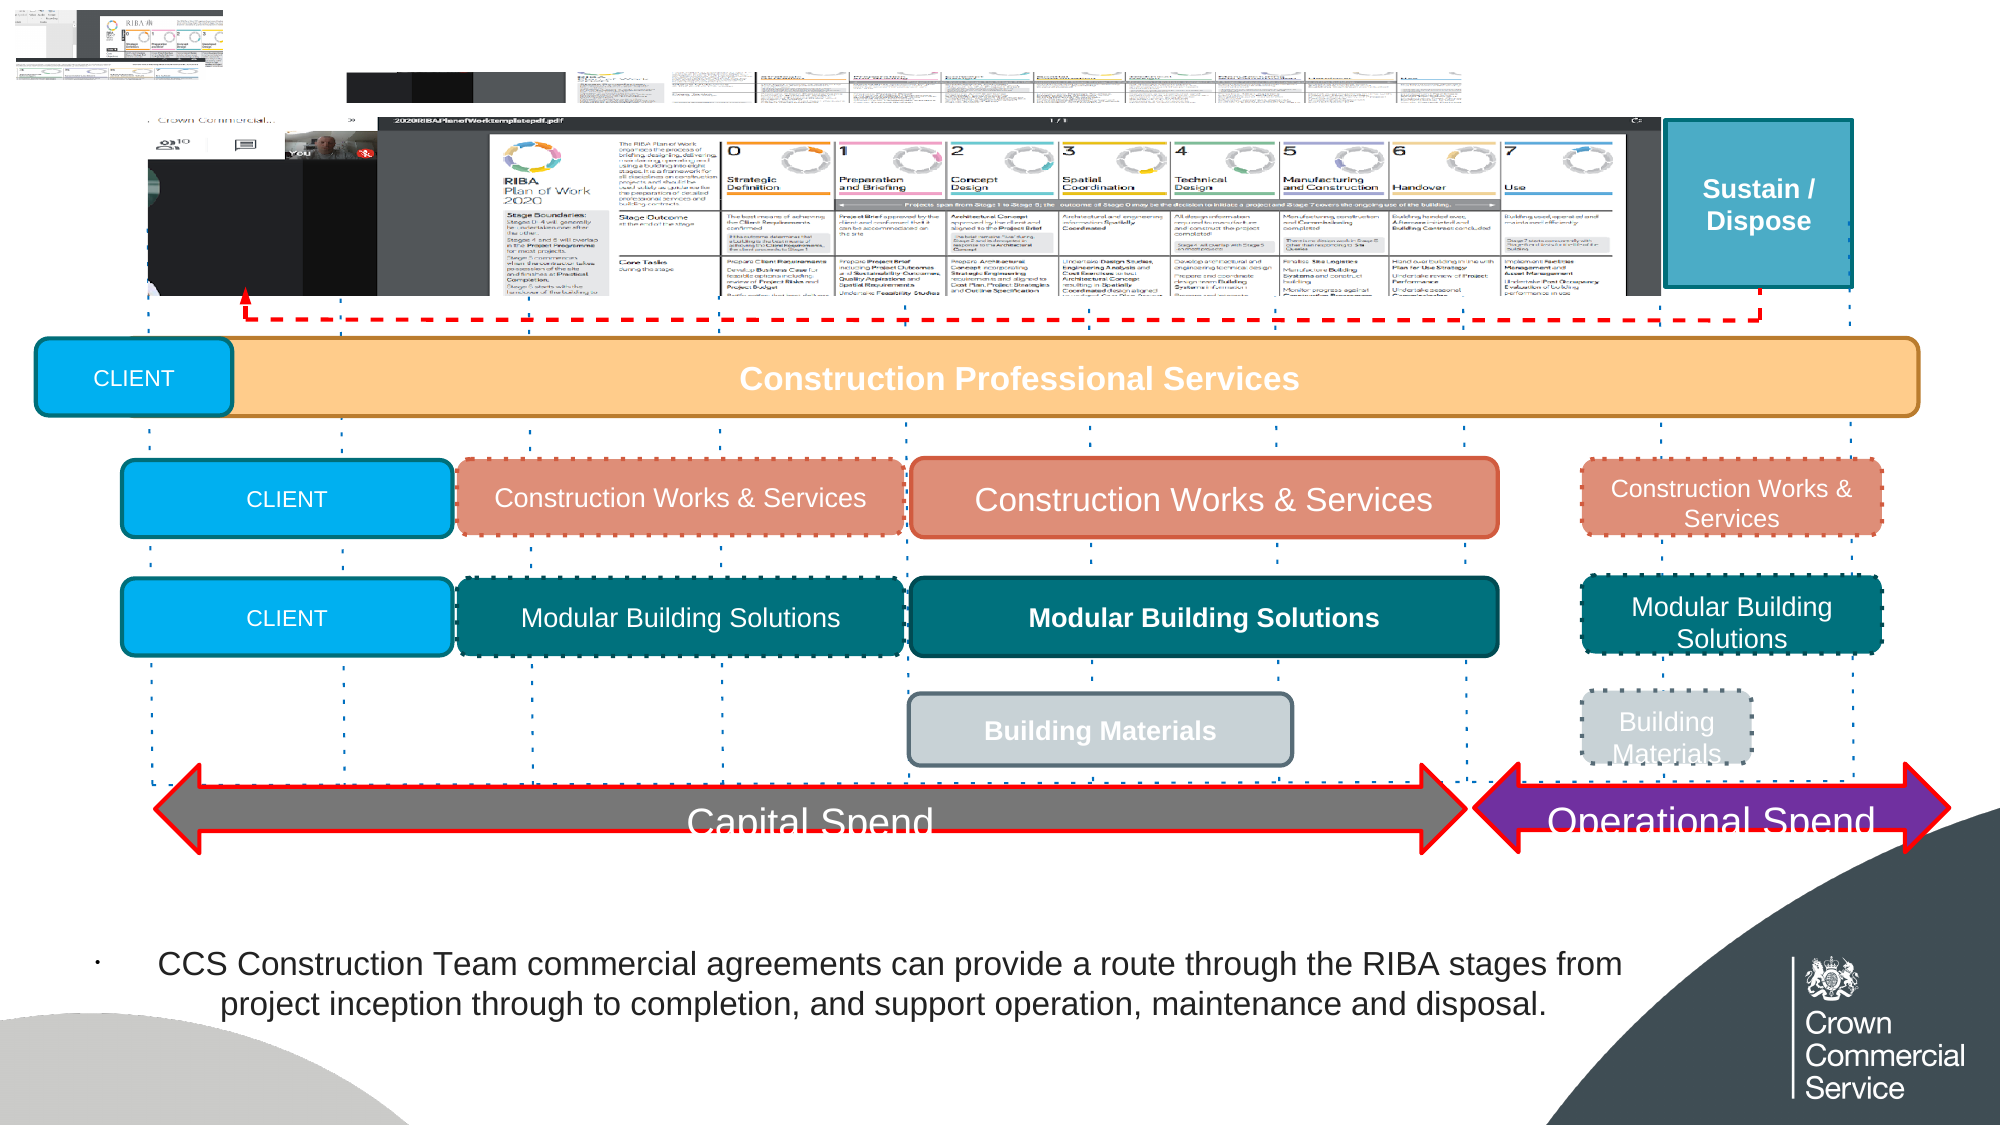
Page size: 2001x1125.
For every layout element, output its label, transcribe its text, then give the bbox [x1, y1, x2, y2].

text_box Construction Works & Services [911, 457, 1498, 538]
text_box Modular Building Solutions [910, 577, 1498, 657]
picture [147, 117, 1662, 296]
text_box Modular Building Solutions [1581, 575, 1882, 654]
text_box Construction Works & Services [1581, 458, 1882, 536]
text_box Building Materials [1581, 690, 1752, 764]
text_box CLIENT [35, 338, 233, 416]
picture [15, 10, 223, 80]
text_box Building Materials [908, 693, 1293, 766]
text_box Construction Works & Services [456, 459, 905, 536]
text_box Construction Professional Services [133, 337, 1919, 417]
text_box Sustain / Dispose [1666, 120, 1852, 287]
picture [346, 72, 1462, 103]
text_box CLIENT [122, 460, 453, 538]
text_box CCS Construction Team commercial agreements can provide a route through the RIBA stages from project inception through to completion, and support operation, maintenance and disposal. [75, 892, 1694, 1083]
text_box CLIENT [122, 578, 453, 656]
text_box Operational Spend [1474, 763, 1950, 853]
text_box Modular Building Solutions [456, 577, 905, 657]
text_box Capital Spend [155, 764, 1466, 854]
text_box Operational Spend [1552, 810, 1571, 830]
